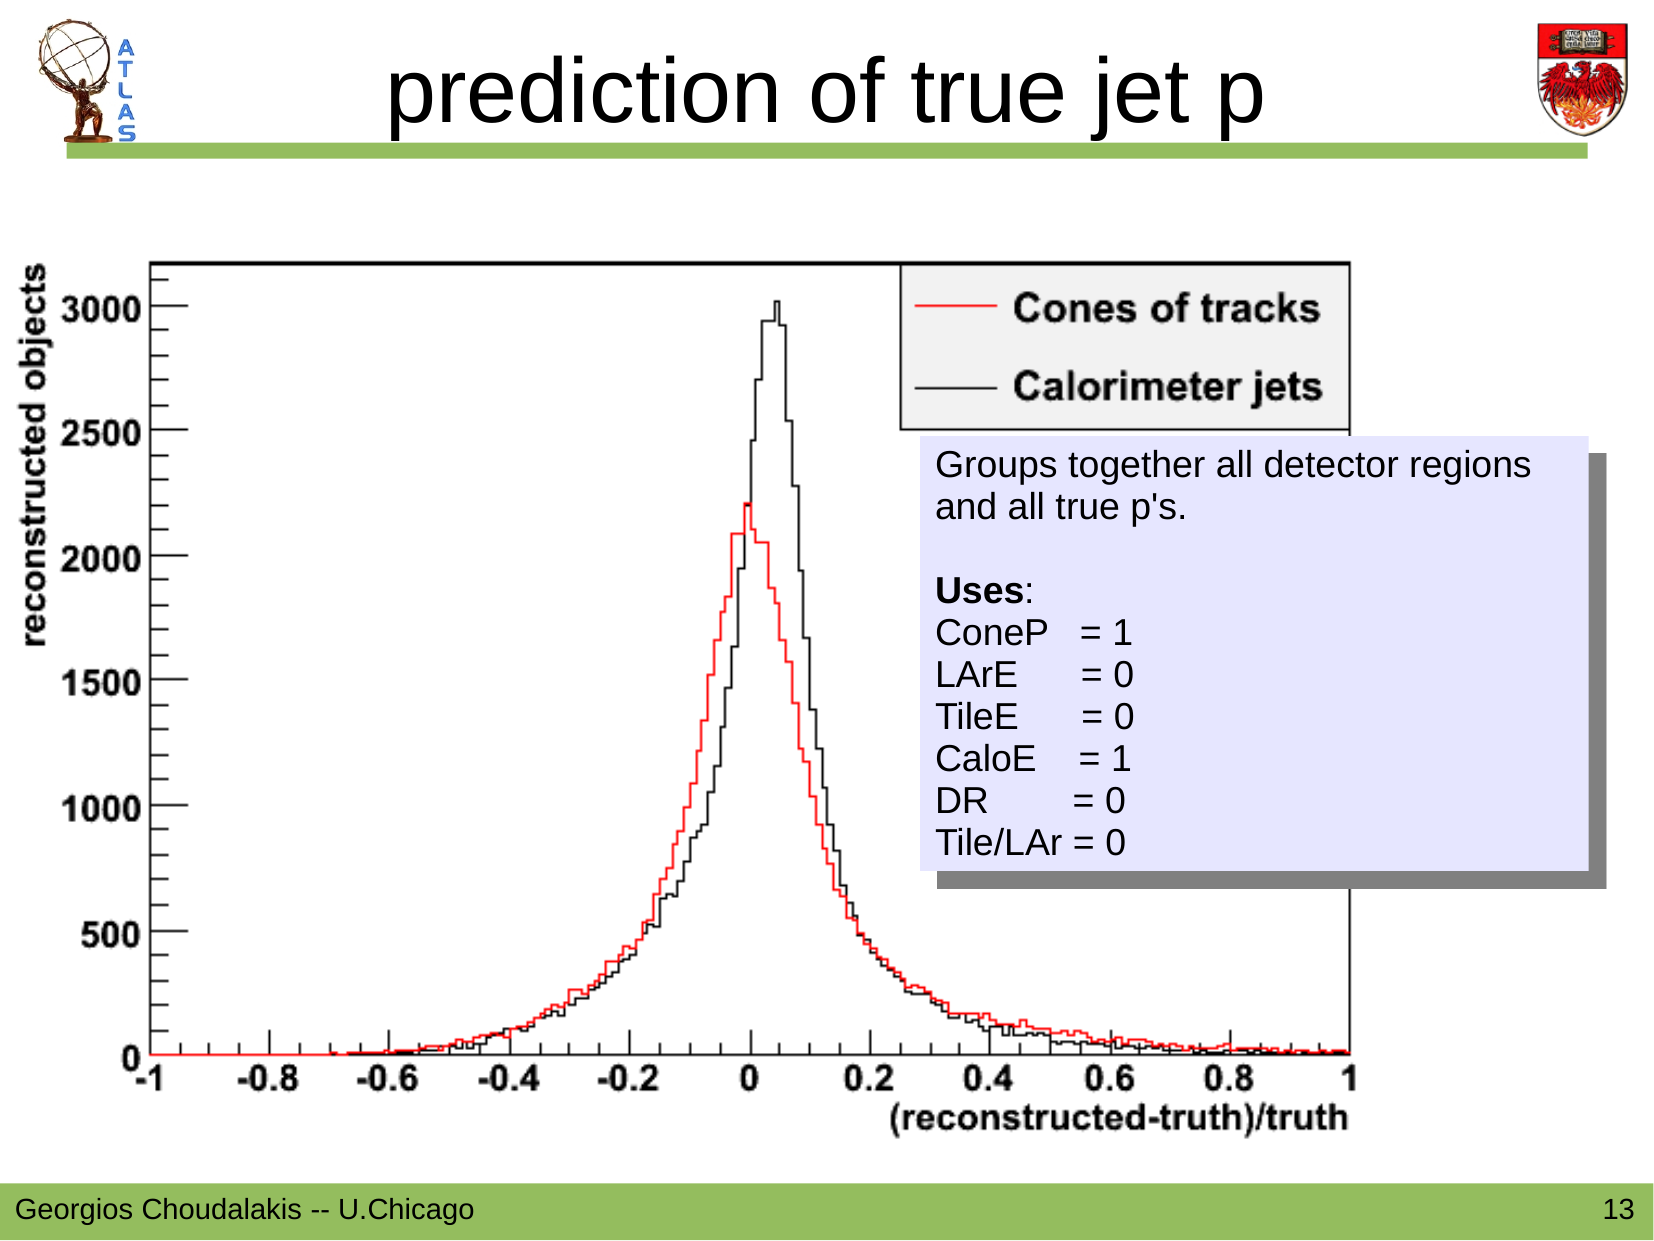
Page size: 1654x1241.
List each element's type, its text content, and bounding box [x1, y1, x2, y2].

picture [2, 8, 172, 155]
title prediction of true jet p [82, 26, 1571, 154]
picture [1537, 23, 1629, 137]
picture [0, 188, 1501, 1152]
text_box Groups together all detector regions and all true p's. Uses: ConeP = 1 LArE = 0 TileE = 0 CaloE = 1 DR = 0 Tile/LAr = 0 [920, 436, 1589, 871]
